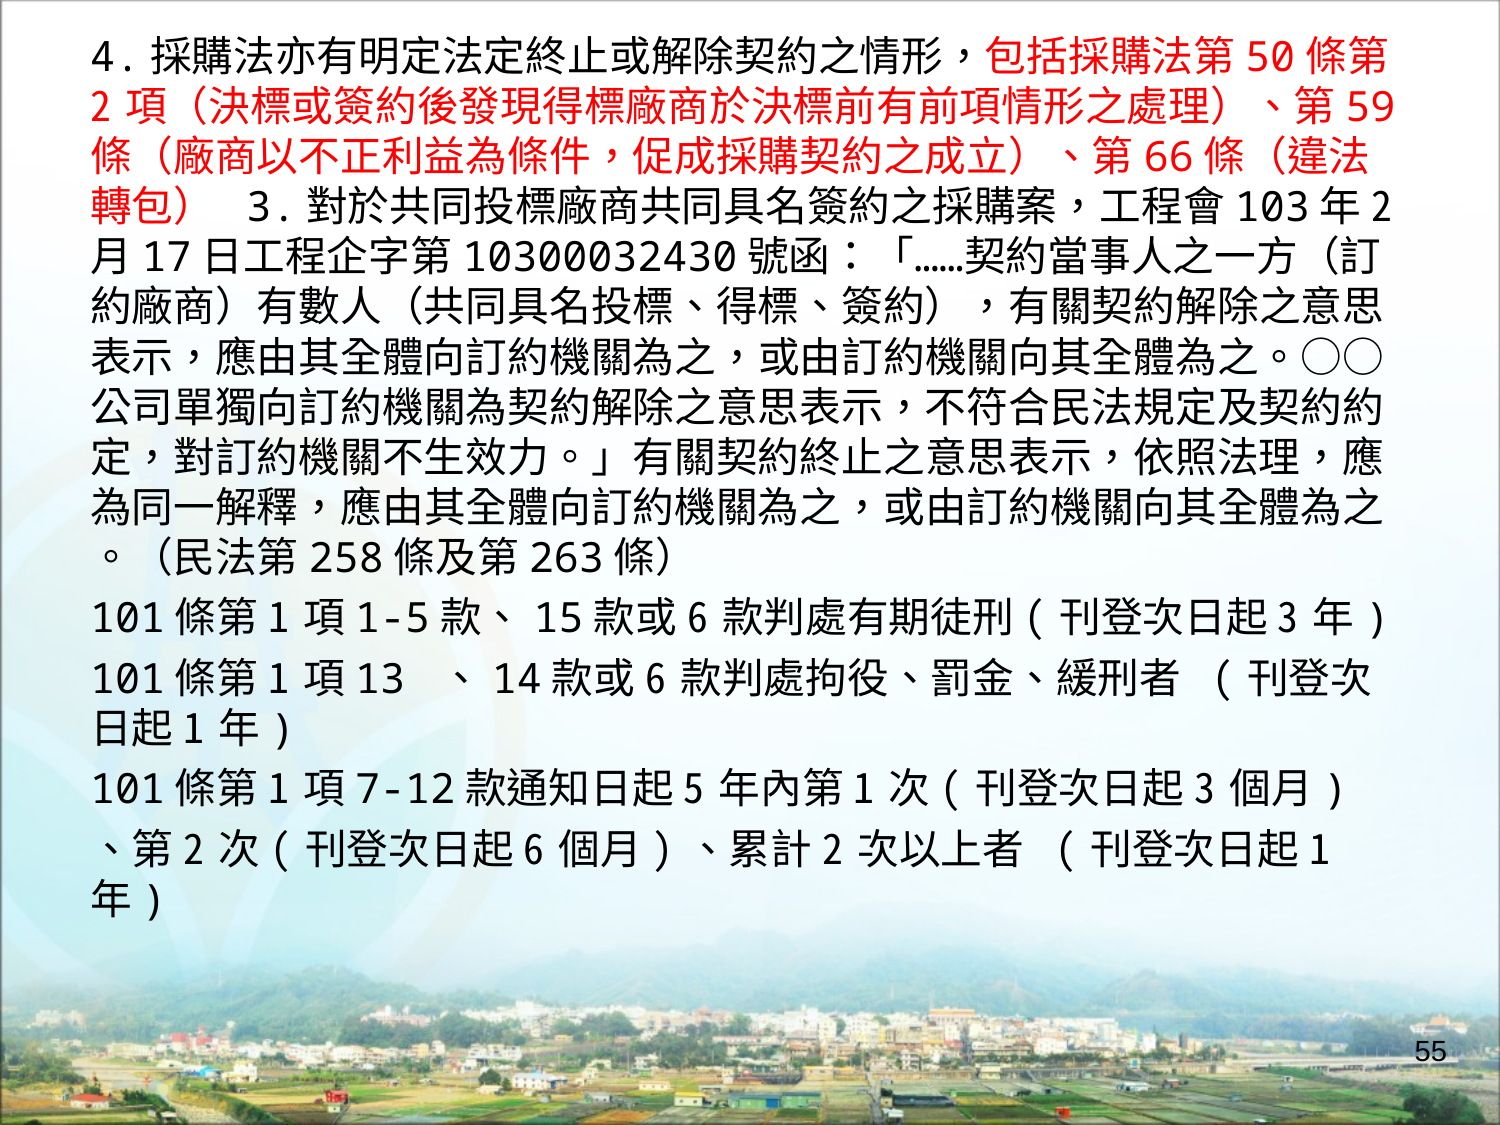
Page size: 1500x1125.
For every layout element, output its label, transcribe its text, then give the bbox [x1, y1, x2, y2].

list 4.採購法亦有明定法定終止或解除契約之情形，包括採購法第50條第2項（決標或簽約後發現得標廠商於決標前有前項情形之處理）、第59條（廠商以不正利益為條件，促成採購契約之成立）、第66條（違法轉包） 3.對於共同投標廠商共同具名簽約之採購案，工程會103年2月17日工程企字第10300032430號函：「……契約當事人之一方（訂約廠商）有數人（共同具名投標、得標、簽約），有關契約解除之意思表示，應由其全體向訂約機關為之，或由訂約機關向其全體為之。○○公司單獨向訂約機關為契約解除之意思表示，不符合民法規定及契約約定，對訂約機關不生效力。」有關契約終止之意思表示，依照法理，應為同一解釋，應由其全體向訂約機關為之，或由訂約機關向其全體為之。（民法第258條及第263條） 101條第1項1-5款、15款或6款判處有期徒刑(刊登次日起3年) 101條第1項13 、14款或6款判處拘役、罰金、緩刑者 (刊登次日起1年) 101條第1項7-12款通知日起5年內第1次(刊登次日起3個月) 、第2次(刊登次日起6個月)、累計2次以上者 (刊登次日起1年) [75, 22, 1426, 1088]
picture [0, 0, 1500, 1125]
text_box <編號> [1111, 1024, 1462, 1103]
